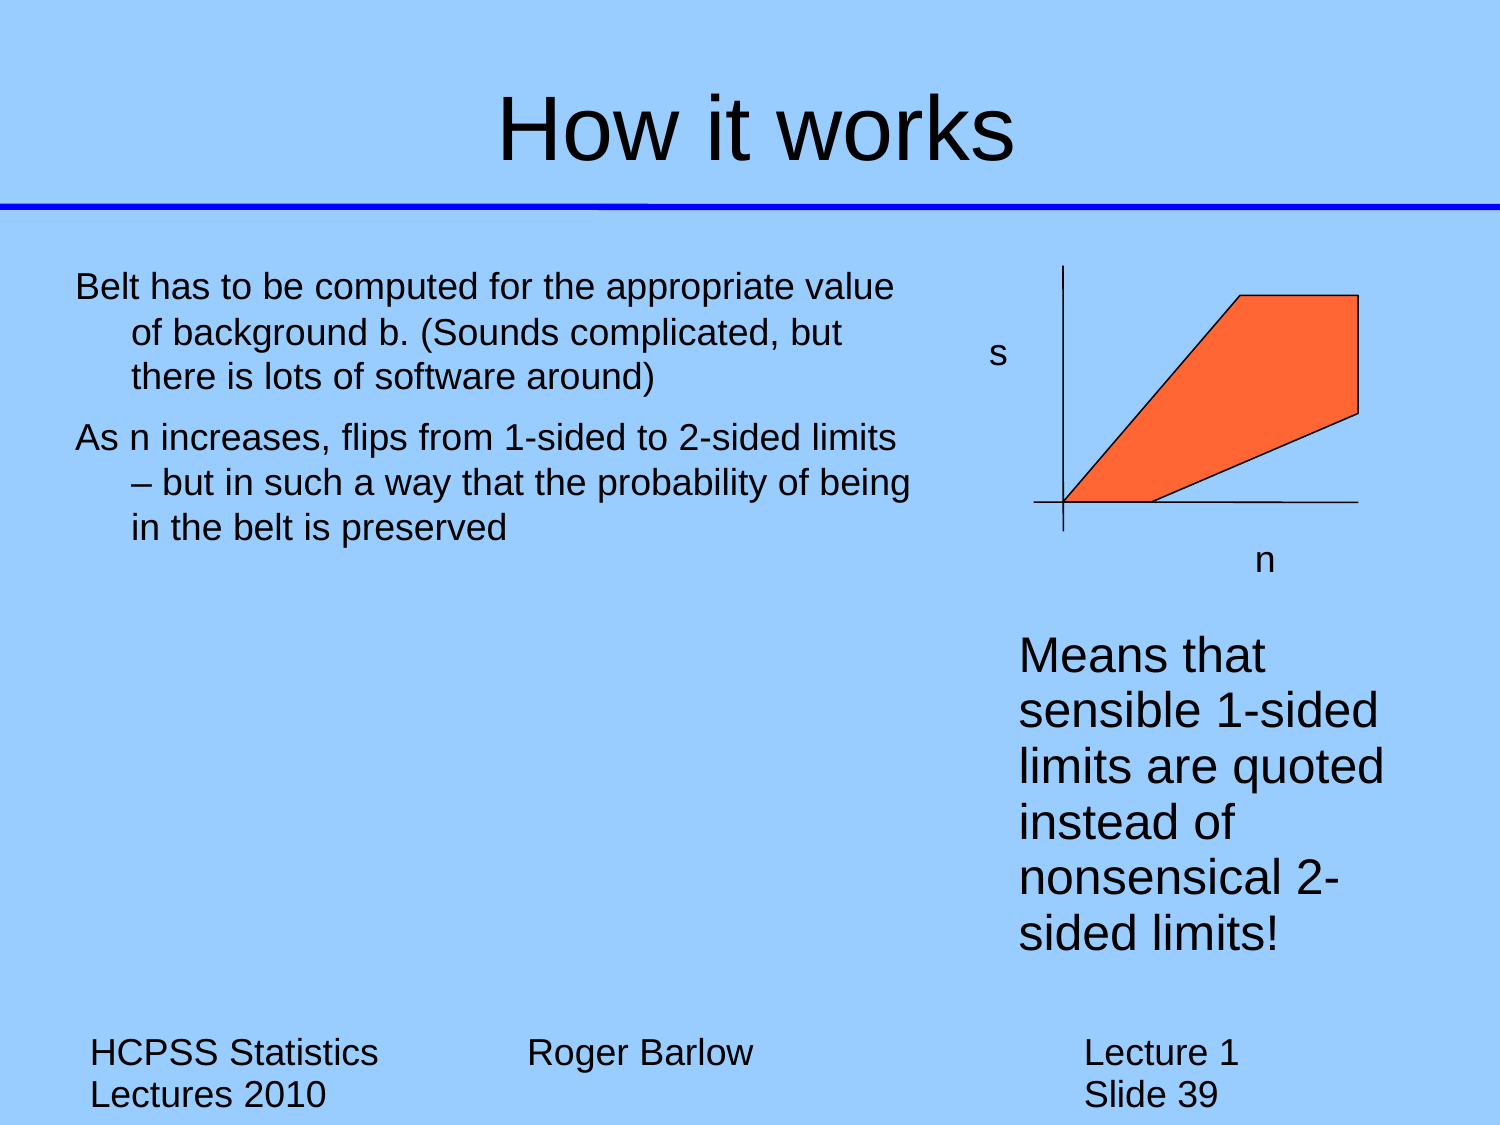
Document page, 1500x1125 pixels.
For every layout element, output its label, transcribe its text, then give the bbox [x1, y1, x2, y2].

text_box Belt has to be computed for the appropriate value of background b. (Sounds complicated, but there is lots of software around) As n increases, flips from 1-sided to 2-sided limits – but in such a way that the probability of being in the belt is preserved [75, 262, 916, 1027]
text_box Means that sensible 1-sided limits are quoted instead of nonsensical 2-sided limits! [1003, 620, 1447, 970]
text_box s [974, 324, 1093, 382]
text_box [1062, 295, 1359, 502]
title How it works [88, 29, 1426, 219]
text_box n [1240, 531, 1291, 589]
